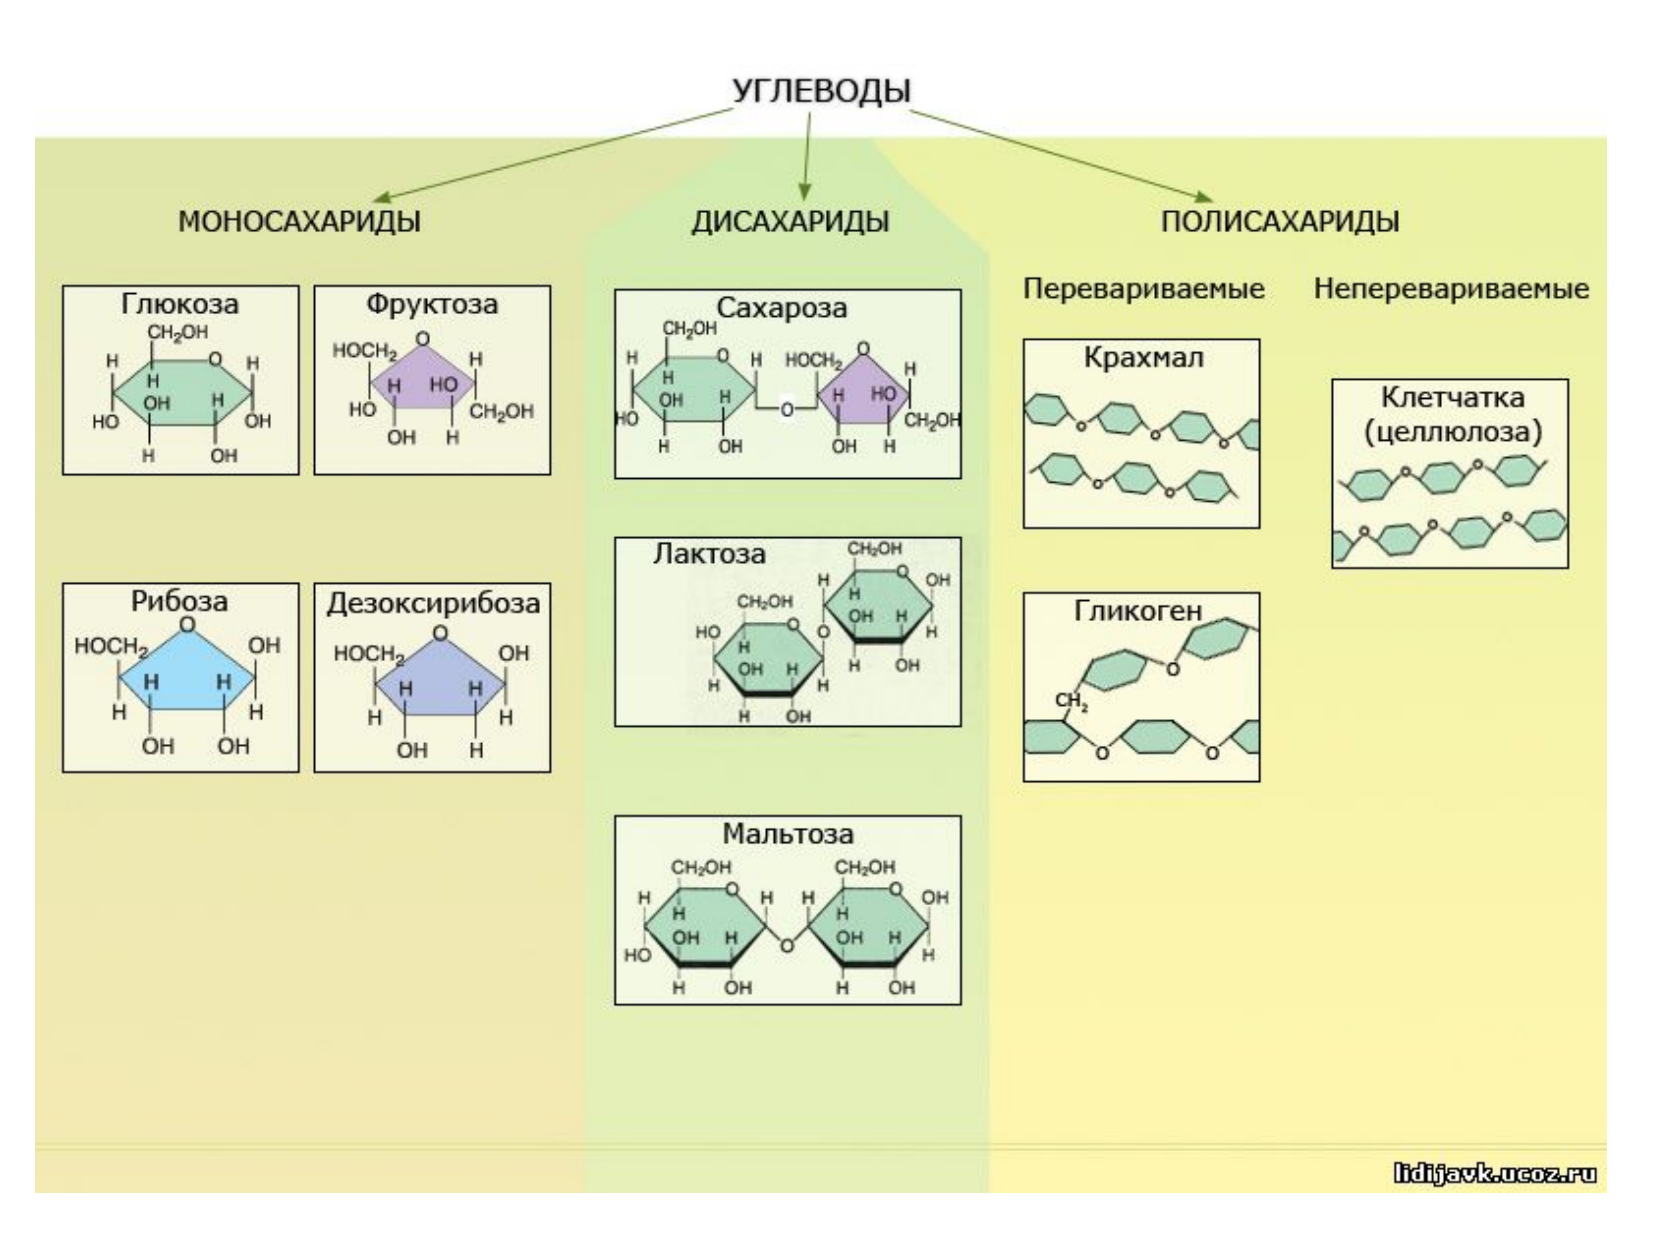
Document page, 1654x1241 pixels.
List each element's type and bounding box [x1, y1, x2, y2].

picture [35, 49, 1607, 1193]
